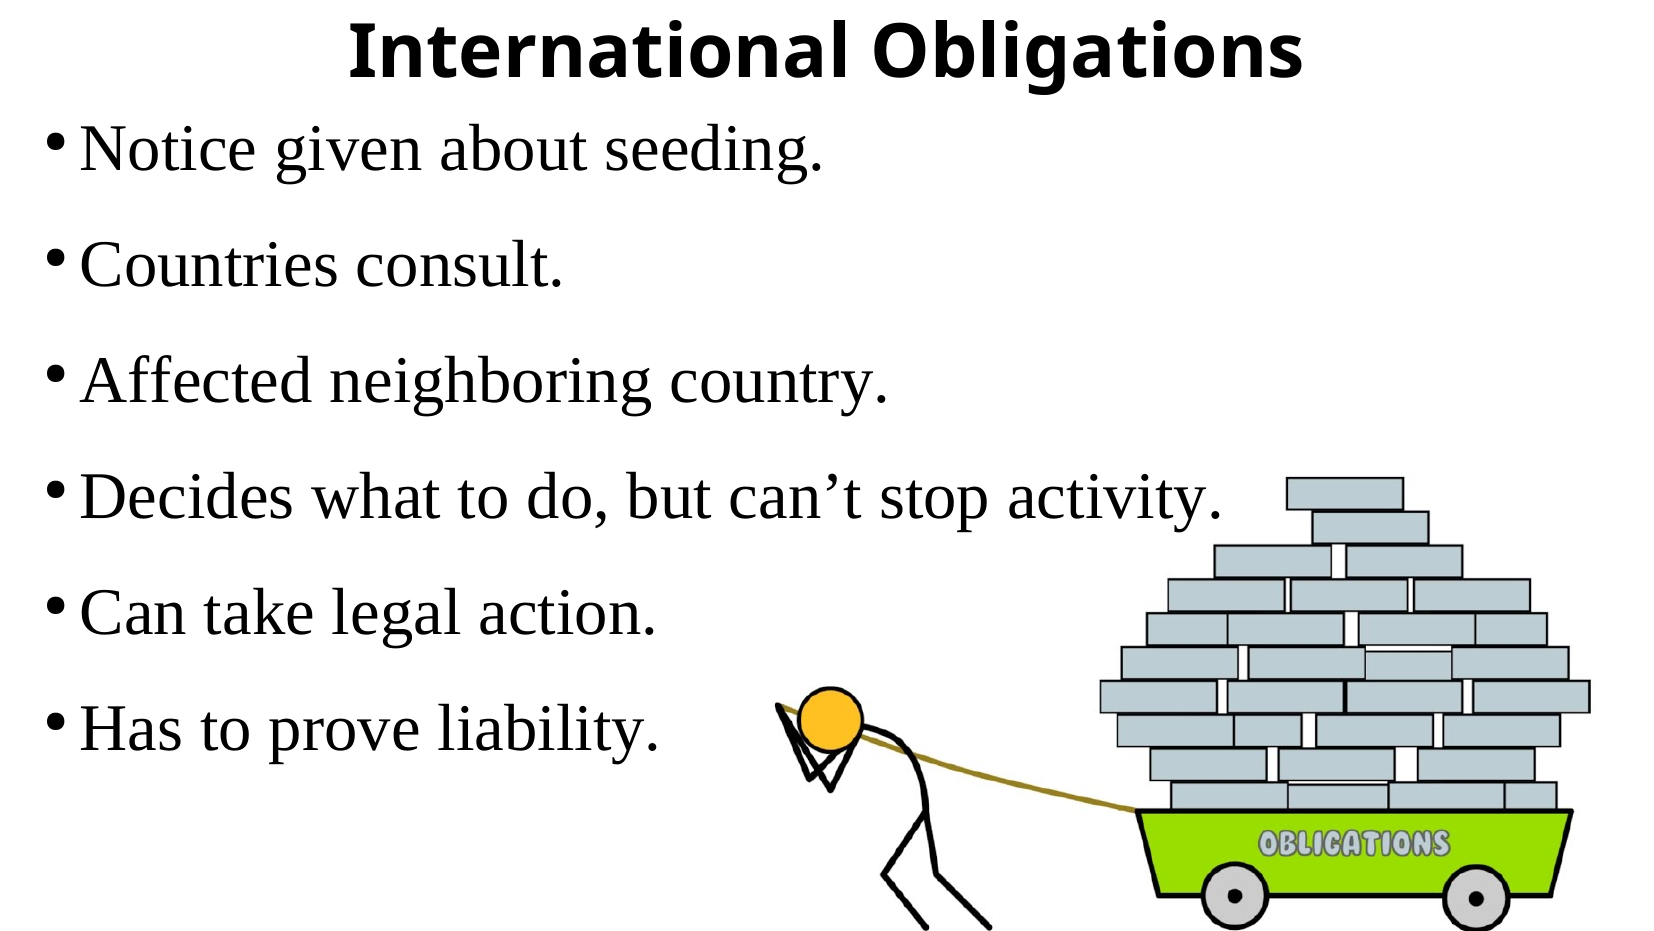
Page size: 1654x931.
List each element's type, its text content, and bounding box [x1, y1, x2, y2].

text_box Notice given about seeding. Countries consult. Affected neighboring country. Decides what to do, but can’t stop activity. Can take legal action. Has to prove liability. [29, 96, 1279, 855]
title International Obligations [0, 0, 1654, 106]
picture [704, 454, 1643, 931]
